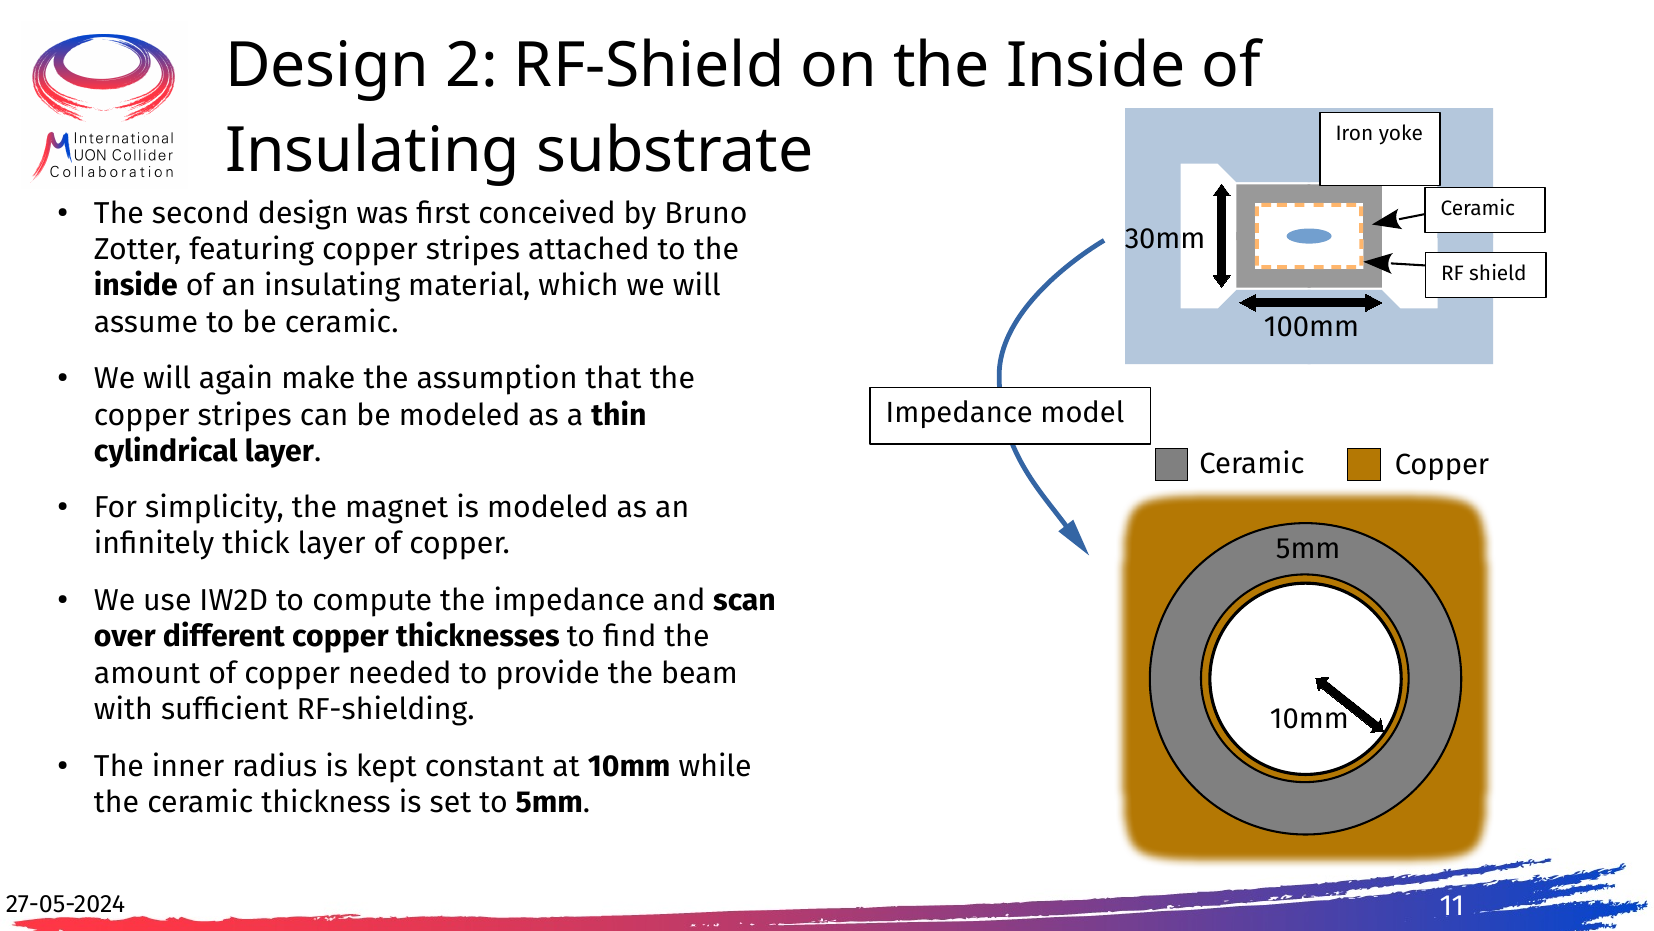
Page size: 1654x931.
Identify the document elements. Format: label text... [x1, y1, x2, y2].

text_box 5mm [1261, 524, 1371, 575]
text_box [1213, 268, 1231, 288]
text_box 30mm [1110, 214, 1235, 268]
text_box Impedance model [870, 387, 1141, 440]
text_box Ceramic [1425, 187, 1546, 230]
text_box RF shield [1425, 252, 1546, 295]
text_box Copper [1380, 439, 1509, 524]
text_box Iron yoke [1320, 112, 1441, 155]
title Design 2: RF-Shield on the Inside of Insulating substrate [225, 19, 1571, 181]
text_box [1125, 268, 1494, 365]
text_box [1149, 529, 1462, 835]
text_box [1437, 233, 1494, 252]
text_box Ceramic [1184, 439, 1335, 523]
picture [21, 21, 188, 189]
text_box [1155, 448, 1184, 481]
text_box [1347, 448, 1381, 481]
text_box [1236, 184, 1382, 288]
text_box 10mm [1255, 694, 1366, 778]
text_box 100mm [1249, 301, 1375, 355]
list The second design was first conceived by Bruno Zotter, featuring copper stripes attached to the inside of an insulating material, which we will assume to be ceramic. We will again make the assumption that the copper stripes can be modeled as a thin cylindrical layer. For simplicity, the magnet is modeled as an infinitely thick layer of copper. We use IW2D to compute the impedance and scan over different copper thicknesses to find the amount of copper needed to provide the beam with sufficient RF-shielding. The inner radius is kept constant at 10mm while the ceramic thickness is set to 5mm. [45, 195, 790, 822]
picture [0, 848, 1654, 931]
text_box [1213, 184, 1231, 214]
text_box [1125, 108, 1494, 214]
